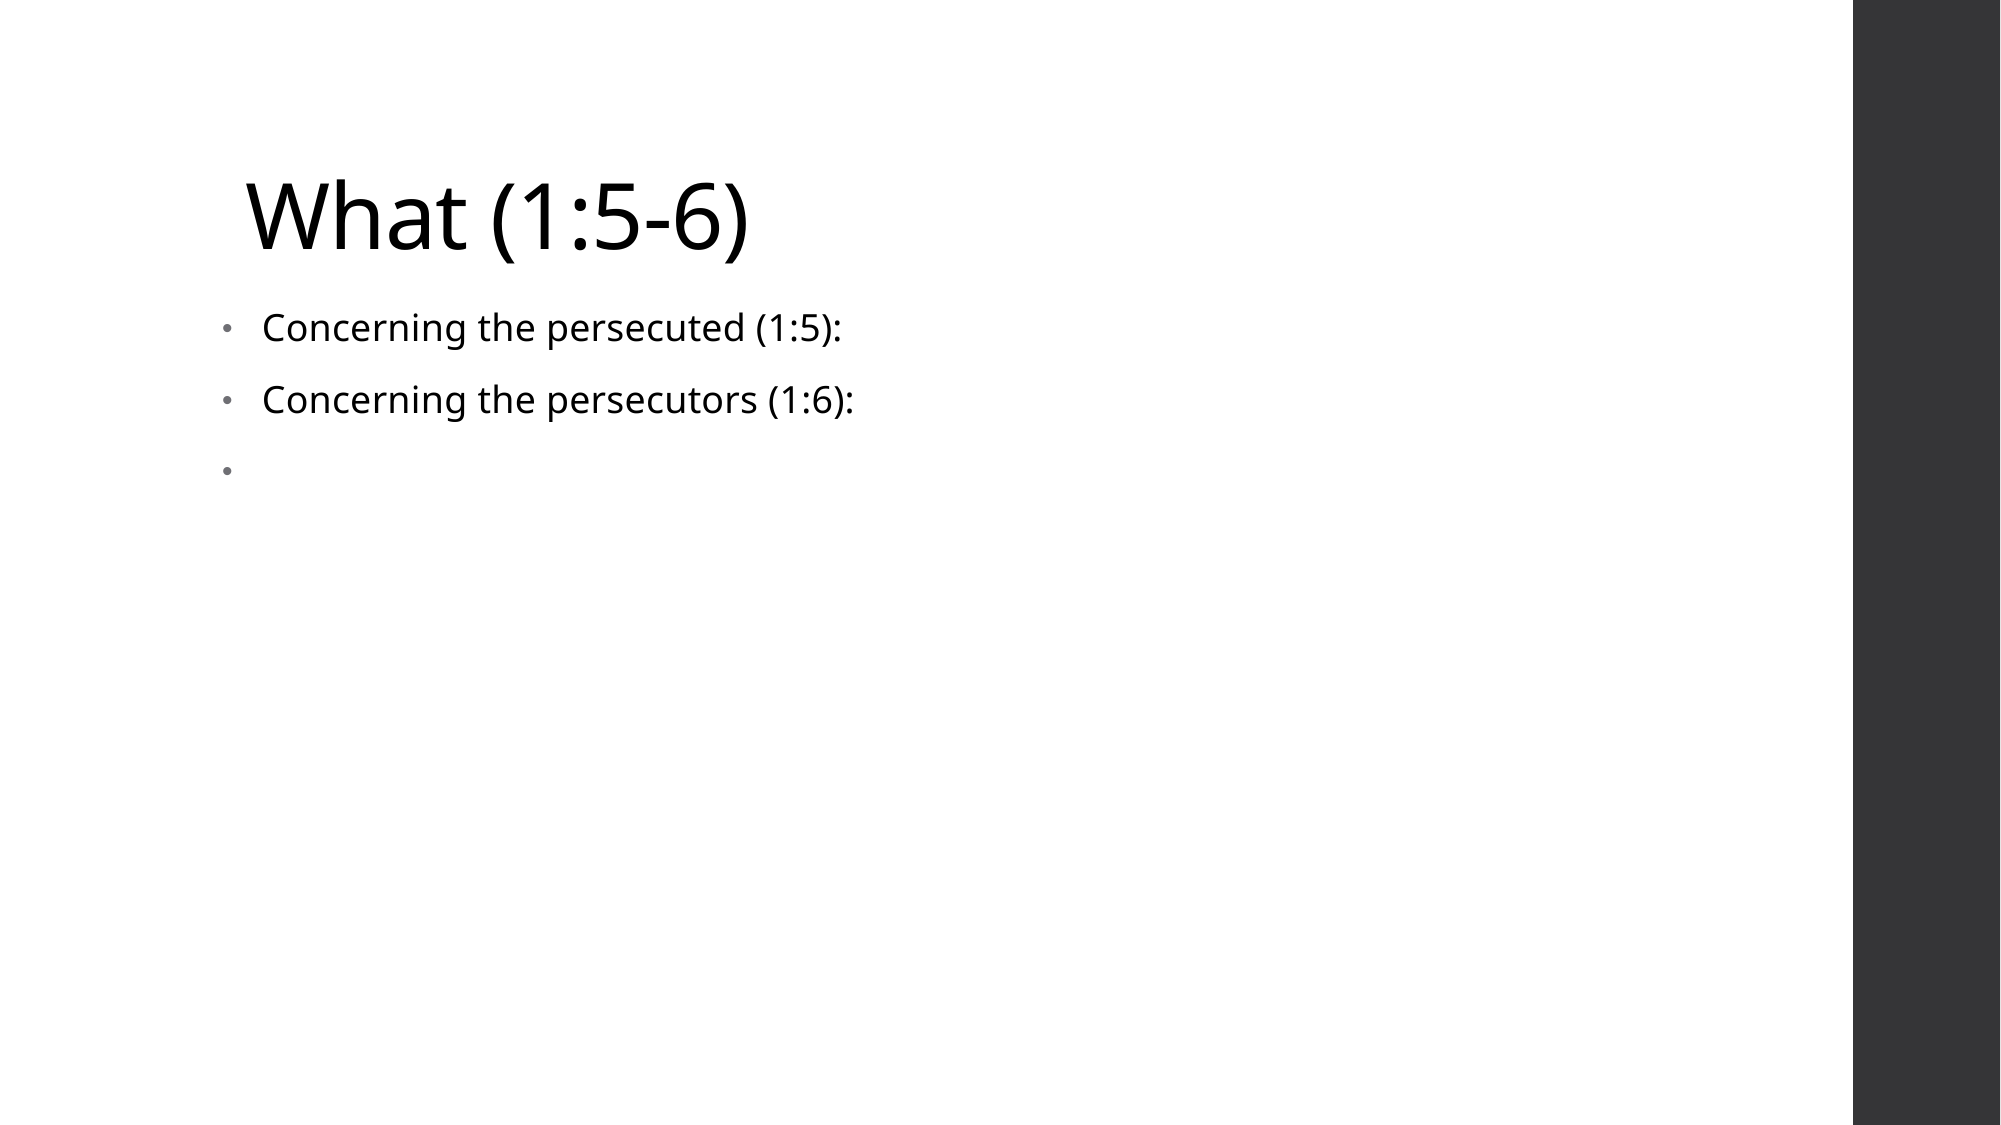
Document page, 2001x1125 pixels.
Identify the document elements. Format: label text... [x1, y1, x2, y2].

list Concerning the persecuted (1:5): Concerning the persecutors (1:6): [206, 299, 1617, 1014]
title What (1:5-6) [206, 60, 1797, 278]
